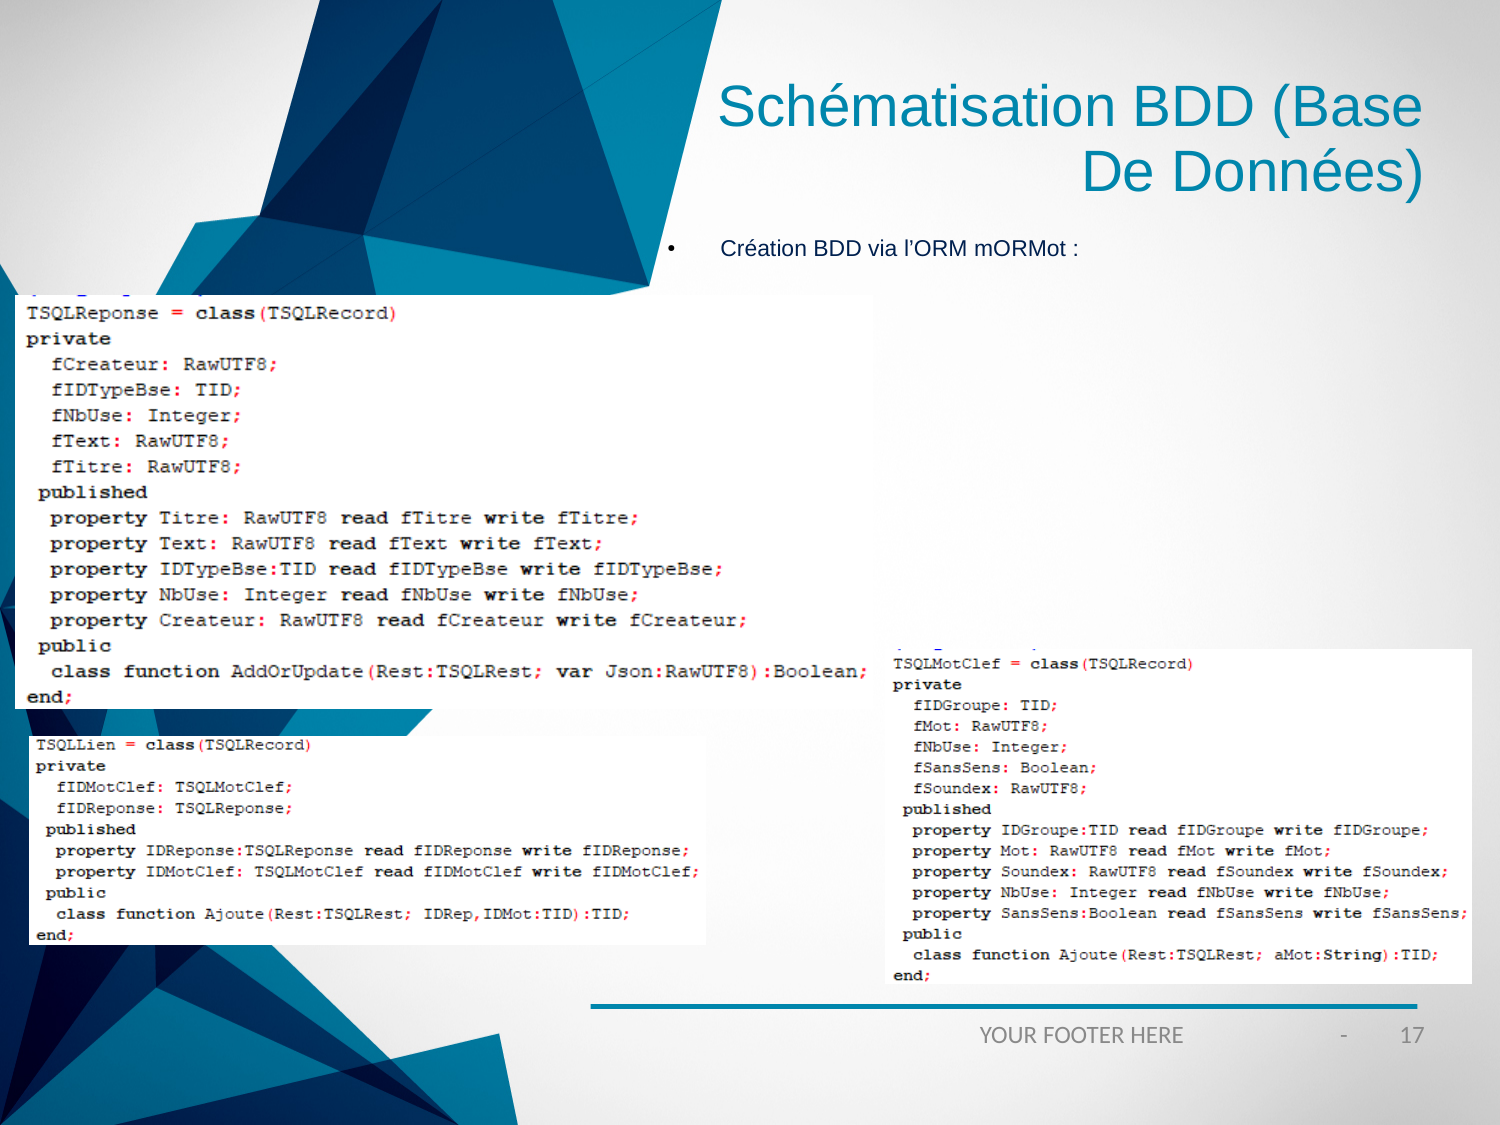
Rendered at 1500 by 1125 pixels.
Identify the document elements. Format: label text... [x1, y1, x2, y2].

title Schématisation BDD (Base De Données) [708, 44, 1425, 233]
picture [0, 0, 1500, 1125]
list Création BDD via l’ORM mORMot : [649, 236, 1484, 266]
